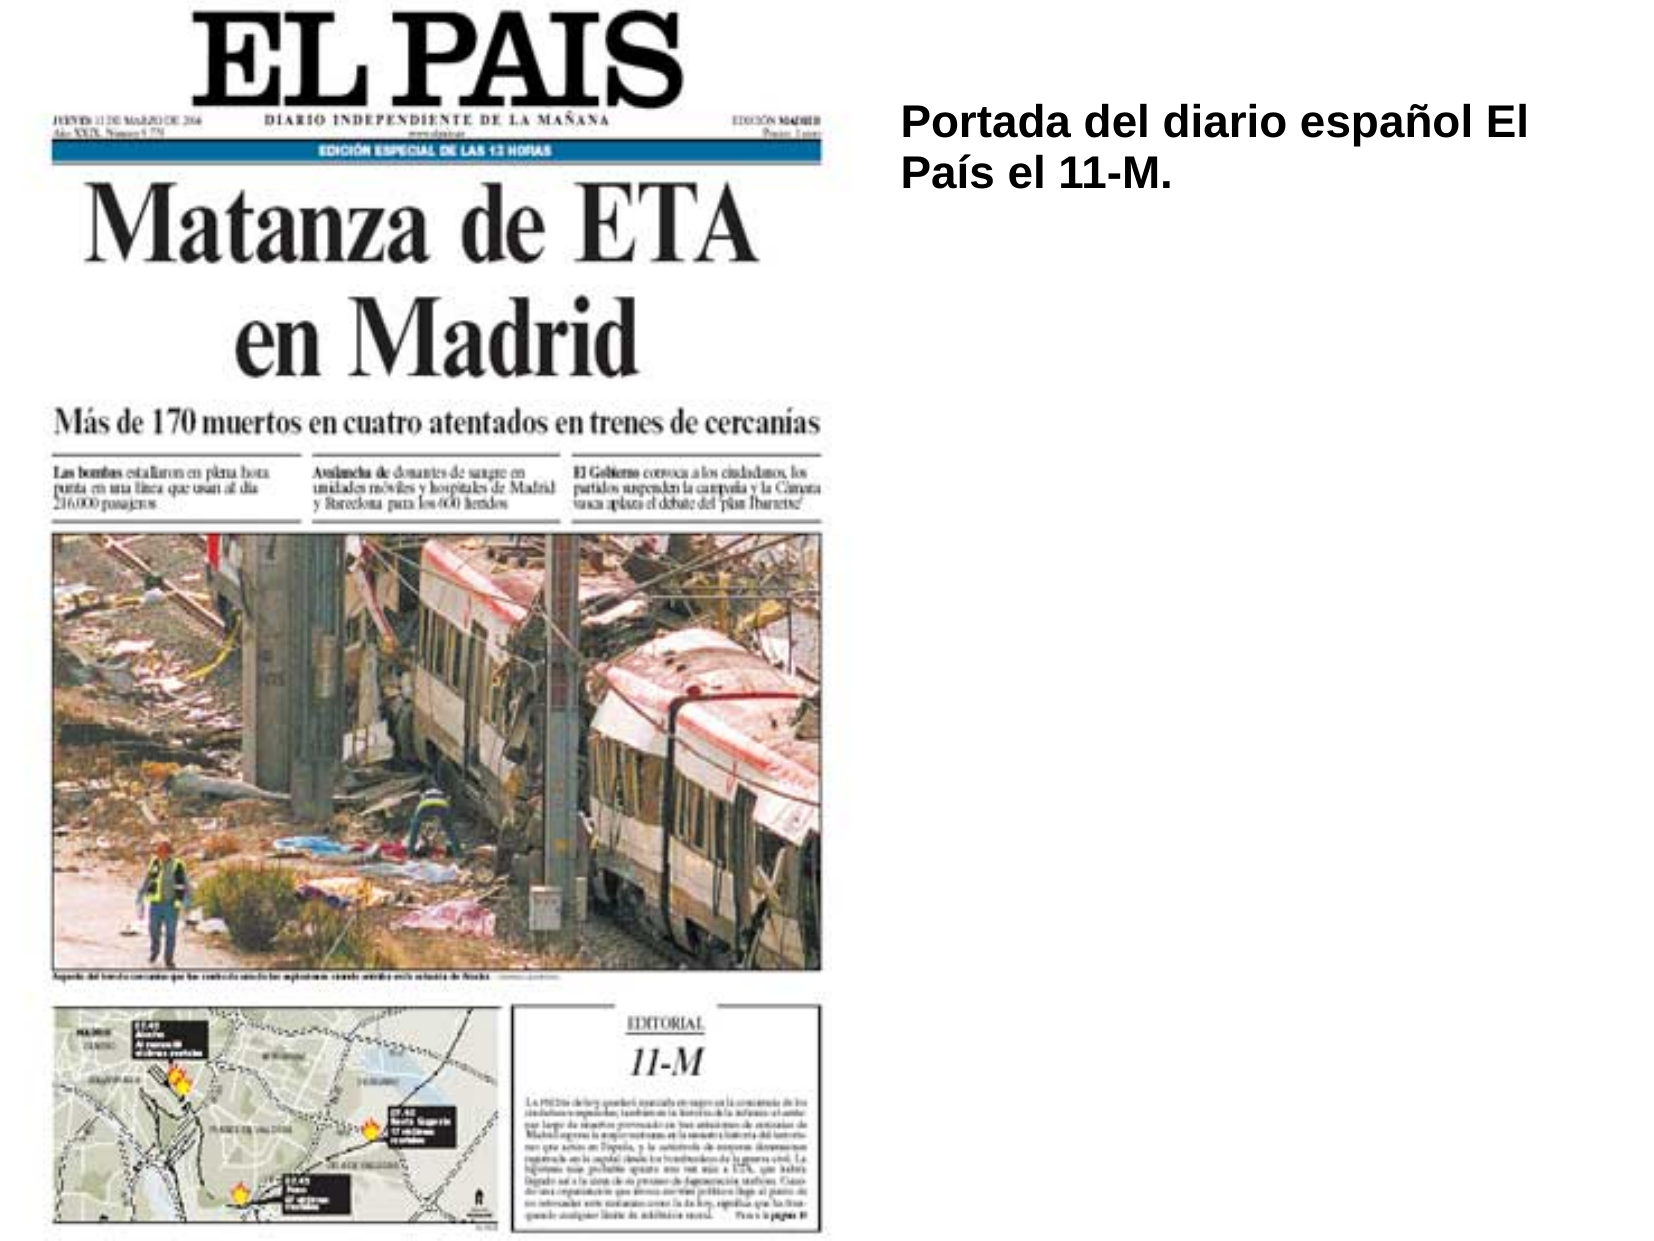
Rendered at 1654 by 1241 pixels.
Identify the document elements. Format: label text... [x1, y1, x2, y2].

text_box Portada del diario español El País el 11-M. [885, 88, 1565, 673]
picture [0, 0, 886, 1241]
